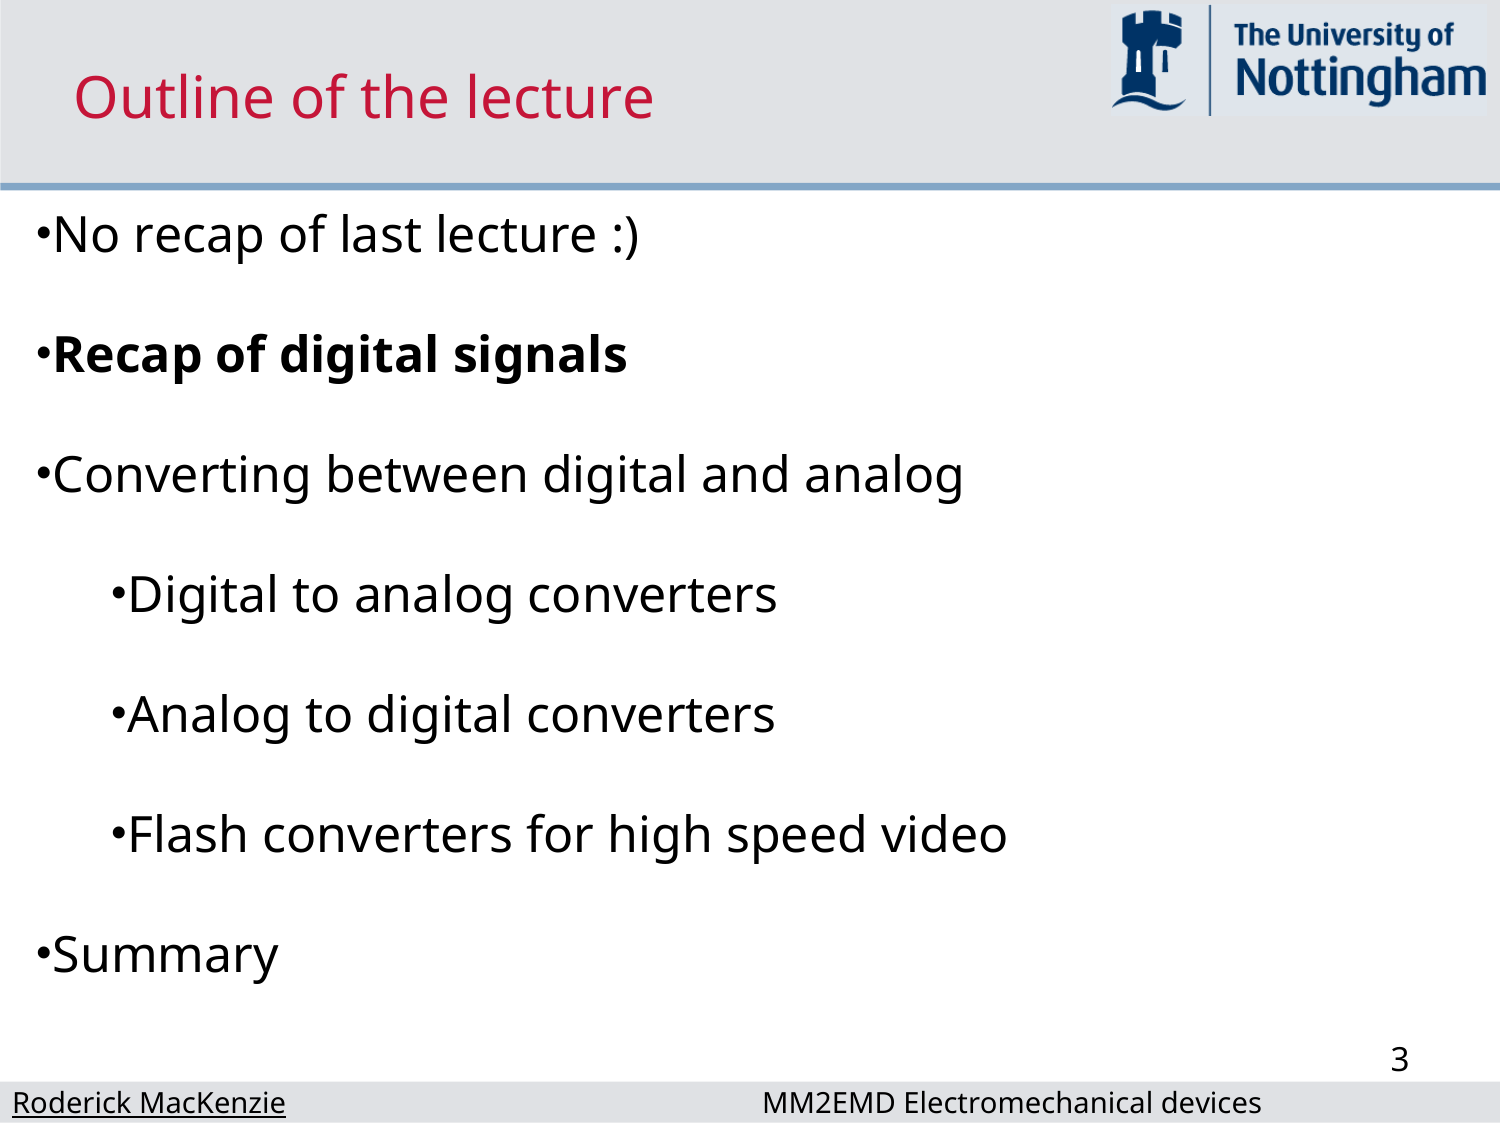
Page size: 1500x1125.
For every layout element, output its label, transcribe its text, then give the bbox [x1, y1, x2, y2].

title Outline of the lecture [59, 43, 1297, 148]
picture [1111, 4, 1487, 116]
text_box No recap of last lecture :) Recap of digital signals Converting between digital and analog Digital to analog converters Analog to digital converters Flash converters for high speed video Summary [20, 195, 1463, 1055]
text_box <number> [1375, 1030, 1500, 1101]
